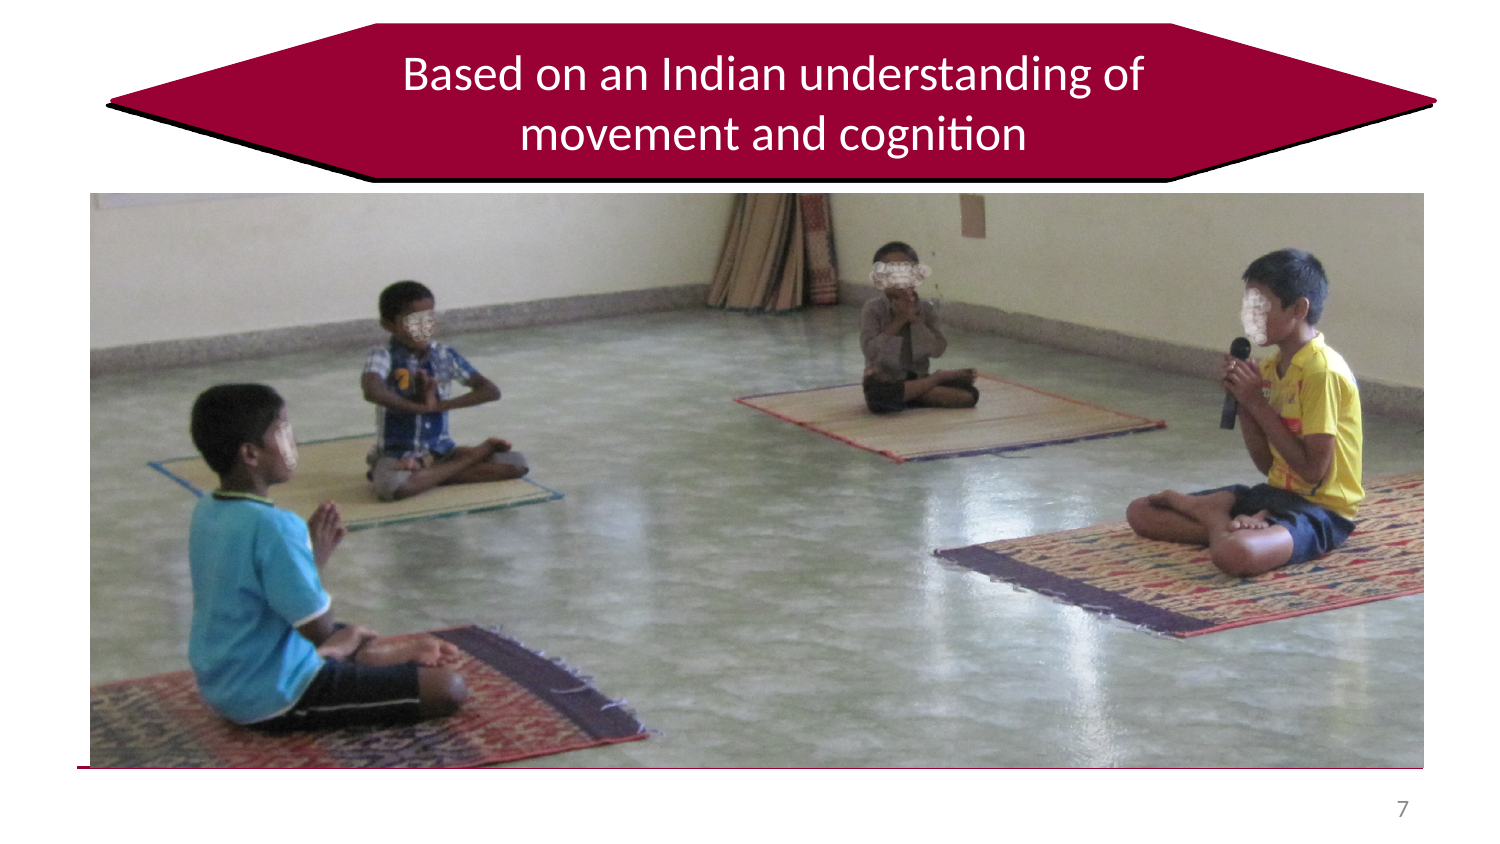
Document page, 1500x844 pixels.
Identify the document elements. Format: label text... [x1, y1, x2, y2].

slide_number <number> [1074, 785, 1425, 830]
picture [90, 193, 1424, 768]
text_box Based on an Indian understanding of movement and cognition [112, 25, 1436, 176]
